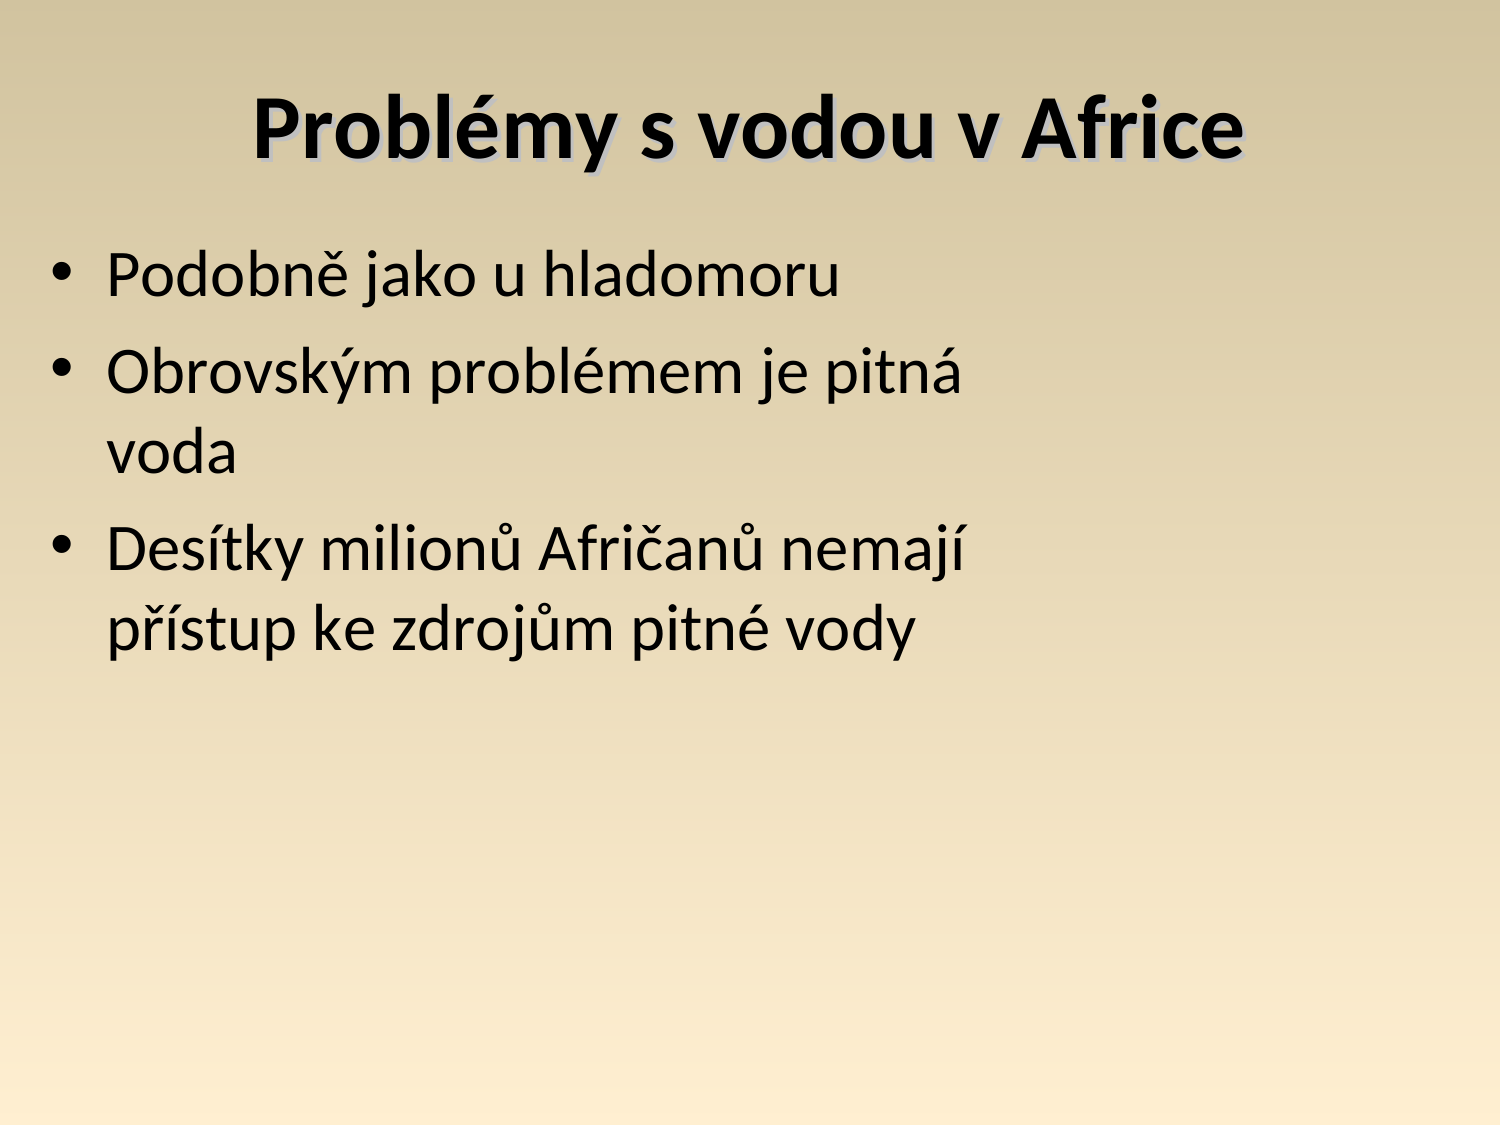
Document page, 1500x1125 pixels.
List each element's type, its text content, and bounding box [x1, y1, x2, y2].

list Podobně jako u hladomoru Obrovským problémem je pitná voda Desítky milionů Afričanů nemají přístup ke zdrojům pitné vody [35, 222, 1039, 758]
title Problémy s vodou v Africe [75, 45, 1426, 200]
